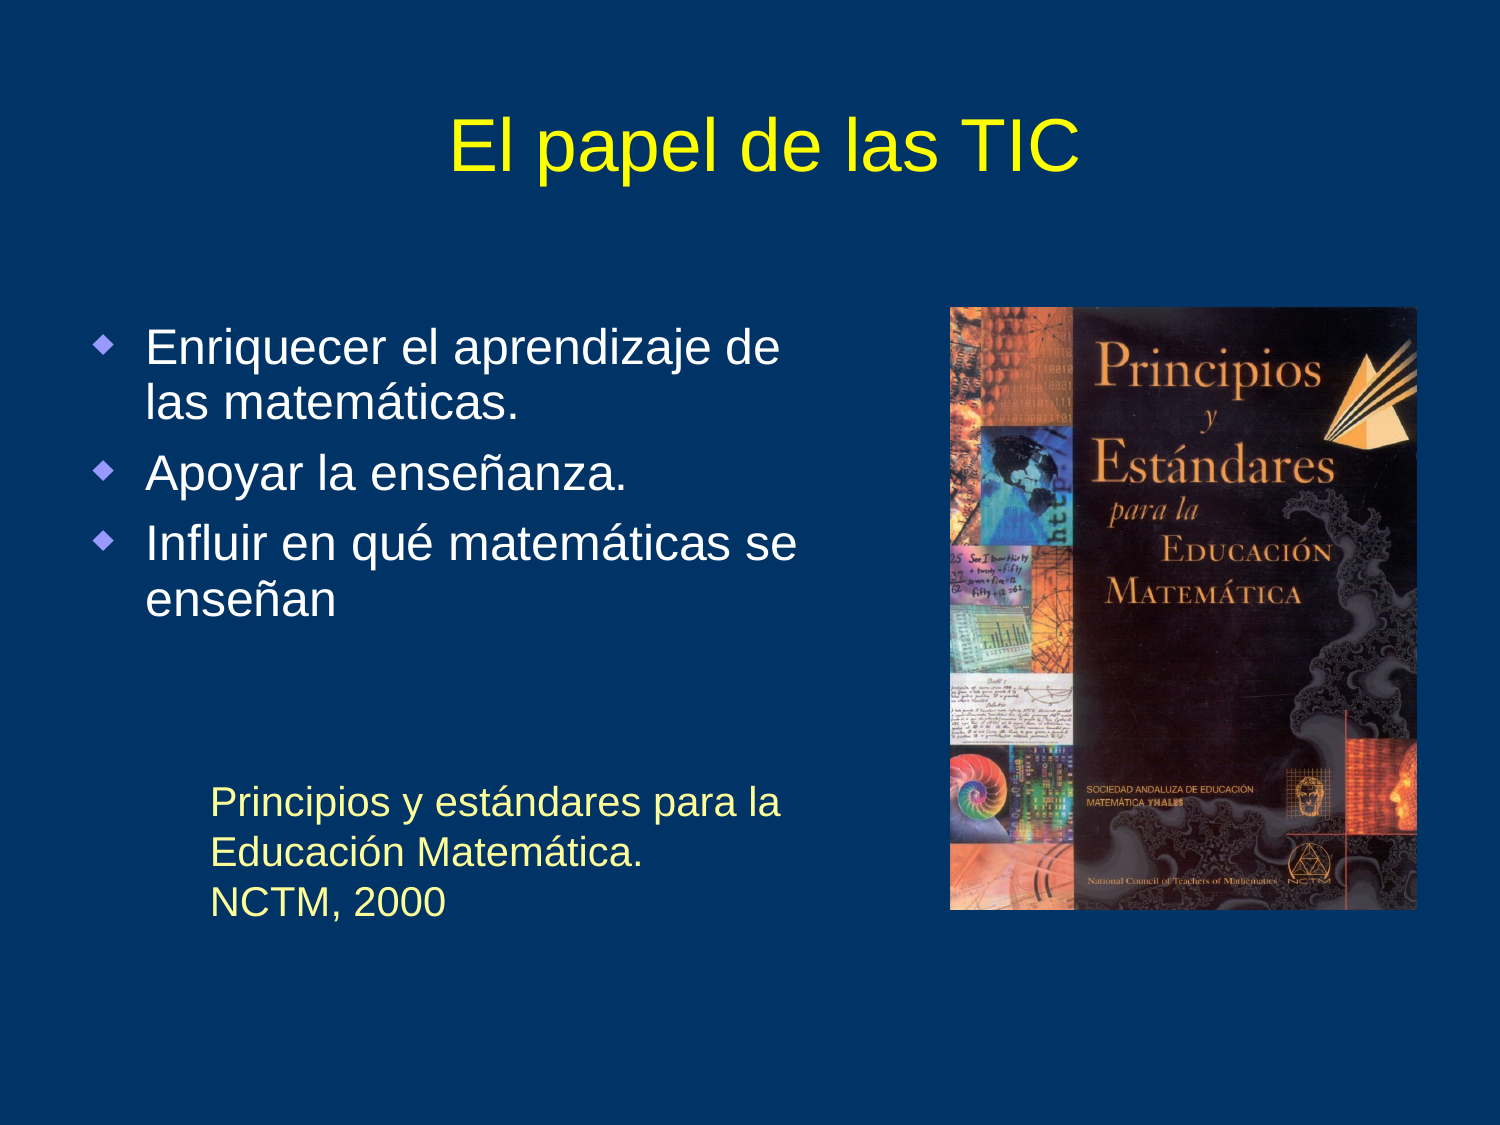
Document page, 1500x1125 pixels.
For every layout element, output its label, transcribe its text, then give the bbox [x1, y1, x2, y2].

title El papel de las TIC [36, 44, 1458, 239]
list Enriquecer el aprendizaje de las matemáticas. Apoyar la enseñanza. Influir en qué matemáticas se enseñan [75, 318, 851, 780]
text_box Principios y estándares para la Educación Matemática. NCTM, 2000 [159, 767, 857, 933]
picture [950, 307, 1417, 910]
